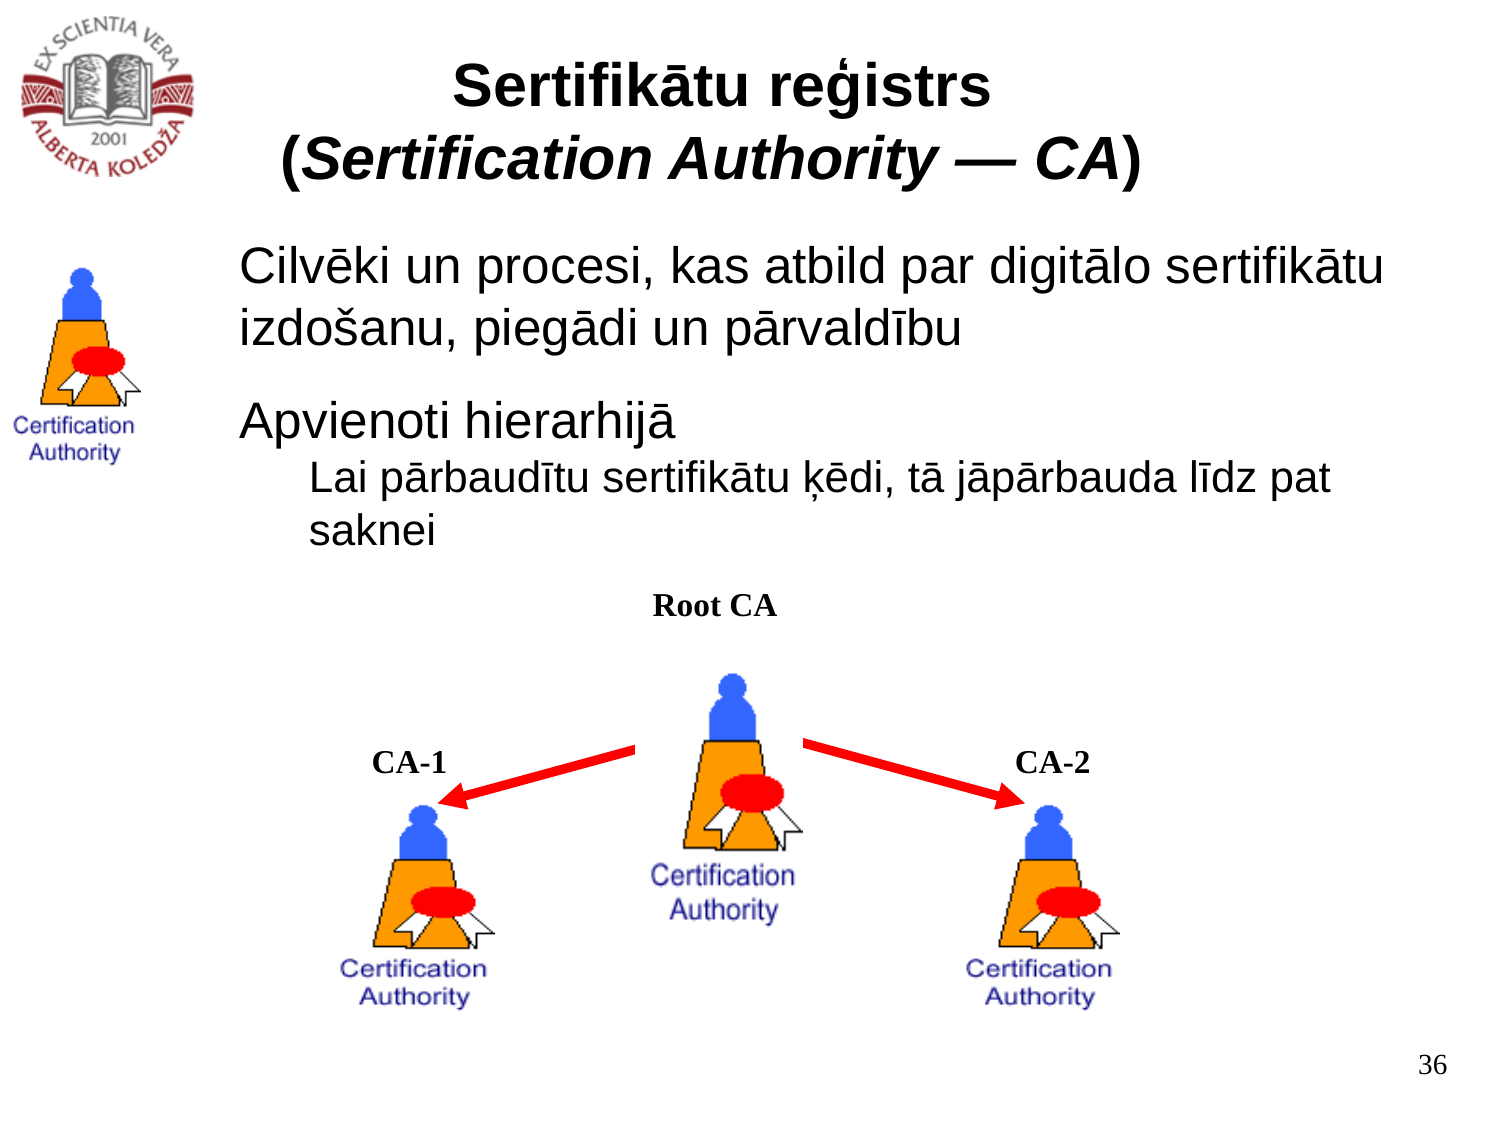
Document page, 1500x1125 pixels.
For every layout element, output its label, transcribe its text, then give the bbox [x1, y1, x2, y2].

text_box CA-1 [356, 732, 463, 788]
text_box <skaitlis> [1312, 1037, 1463, 1101]
picture [950, 799, 1120, 1013]
picture [21, 16, 194, 177]
text_box [0, 262, 141, 468]
title Sertifikātu reģistrs (Sertification Authority — CA) [50, 37, 1374, 200]
list Cilvēki un procesi, kas atbild par digitālo sertifikātu izdošanu, piegādi un pārvaldību Apvienoti hierarhijā Lai pārbaudītu sertifikātu ķēdi, tā jāpārbauda līdz pat saknei [162, 224, 1438, 563]
text_box [635, 666, 803, 930]
picture [324, 799, 495, 1013]
text_box Root CA [637, 574, 793, 631]
text_box CA-2 [999, 732, 1107, 788]
